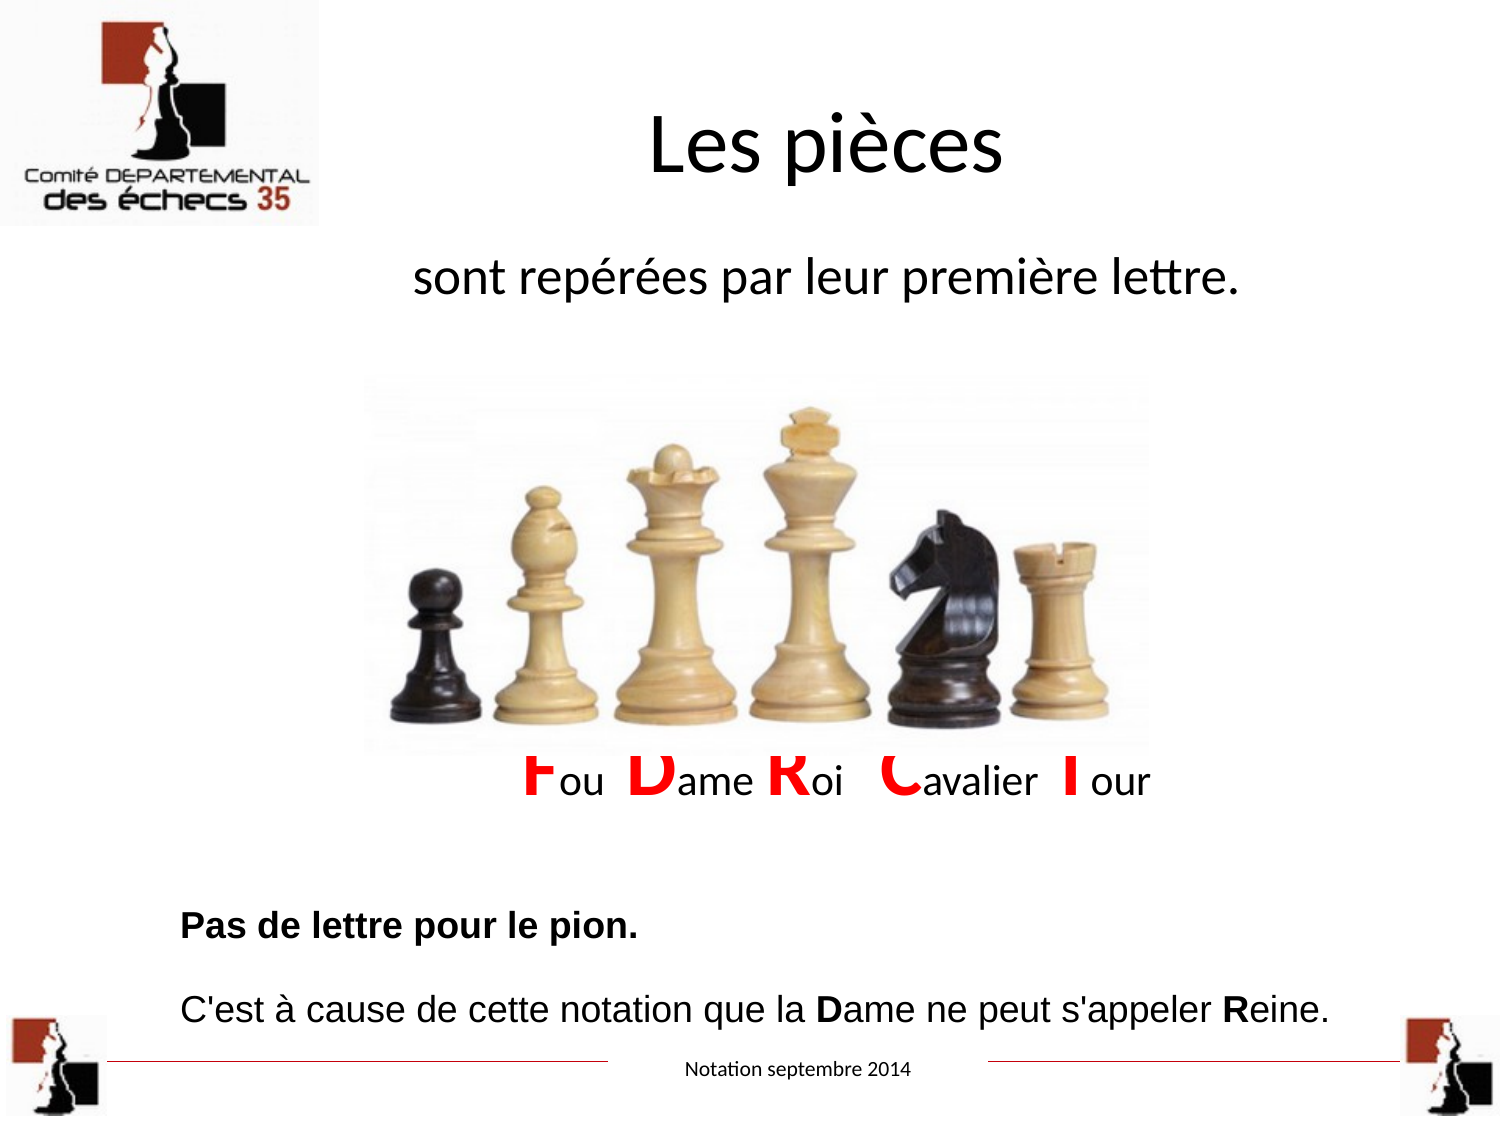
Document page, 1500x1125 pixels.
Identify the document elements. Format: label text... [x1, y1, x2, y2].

text_box Pas de lettre pour le pion. C'est à cause de cette notation que la Dame ne peut s'appeler Reine. [165, 897, 1346, 1043]
text_box Fou Dame Roi Cavalier Tour [507, 685, 1202, 868]
title Les pièces sont repérées par leur première lettre. [189, 47, 1465, 289]
picture [6, 1015, 107, 1116]
picture [364, 374, 1149, 756]
picture [1400, 1015, 1500, 1116]
picture [0, 0, 319, 226]
